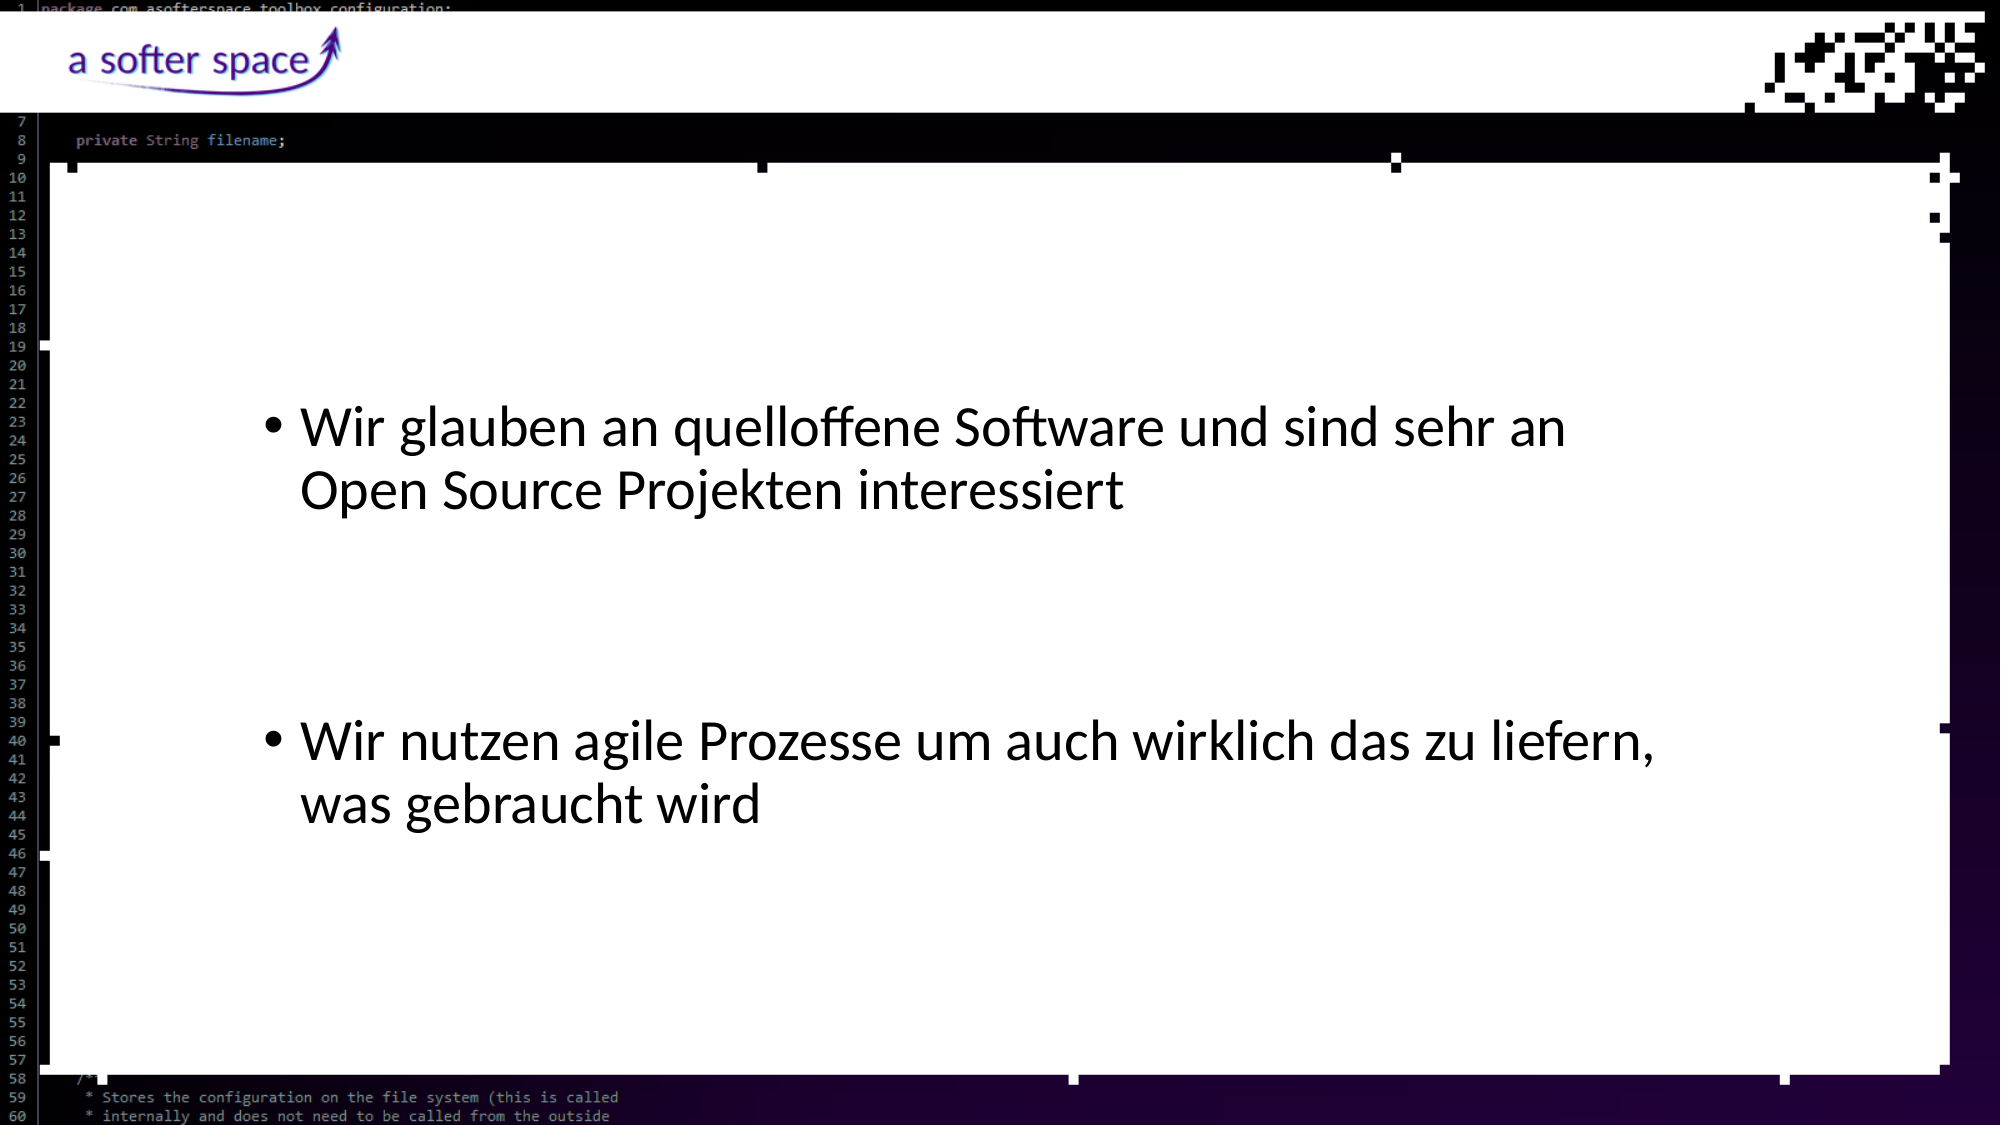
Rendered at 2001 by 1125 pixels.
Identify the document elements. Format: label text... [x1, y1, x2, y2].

list Wir glauben an quelloffene Software und sind sehr an Open Source Projekten interessiert Wir nutzen agile Prozesse um auch wirklich das zu liefern, was gebraucht wird [248, 213, 1786, 1055]
picture [0, 0, 2000, 1125]
